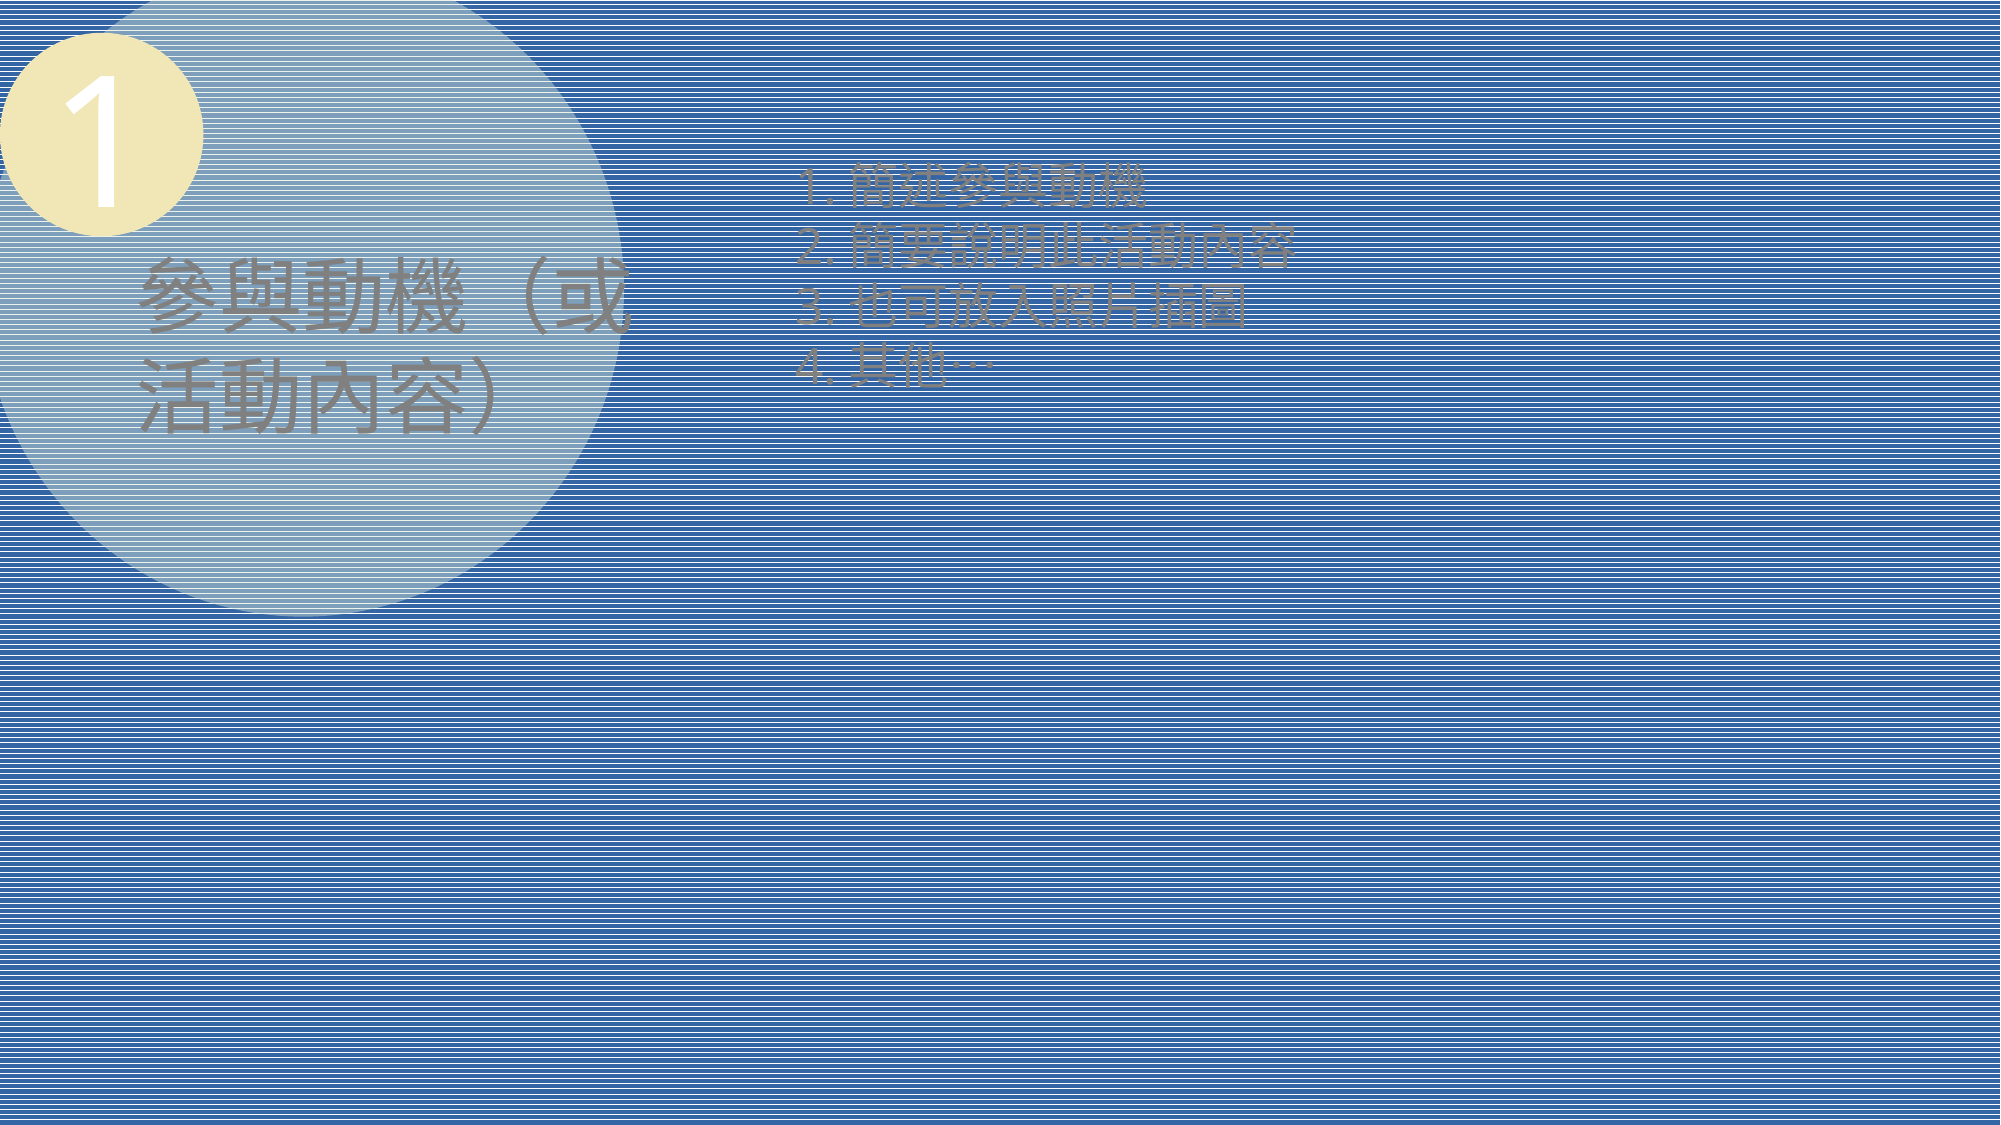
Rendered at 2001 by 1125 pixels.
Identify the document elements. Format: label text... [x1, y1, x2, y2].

text_box [0, 0, 620, 617]
text_box 1 [0, 32, 204, 237]
text_box 參與動機（或活動內容） [121, 236, 659, 452]
text_box 1.簡述參與動機 2.簡要說明此活動內容 3.也可放入照片插圖 4.其他… [779, 146, 1839, 402]
